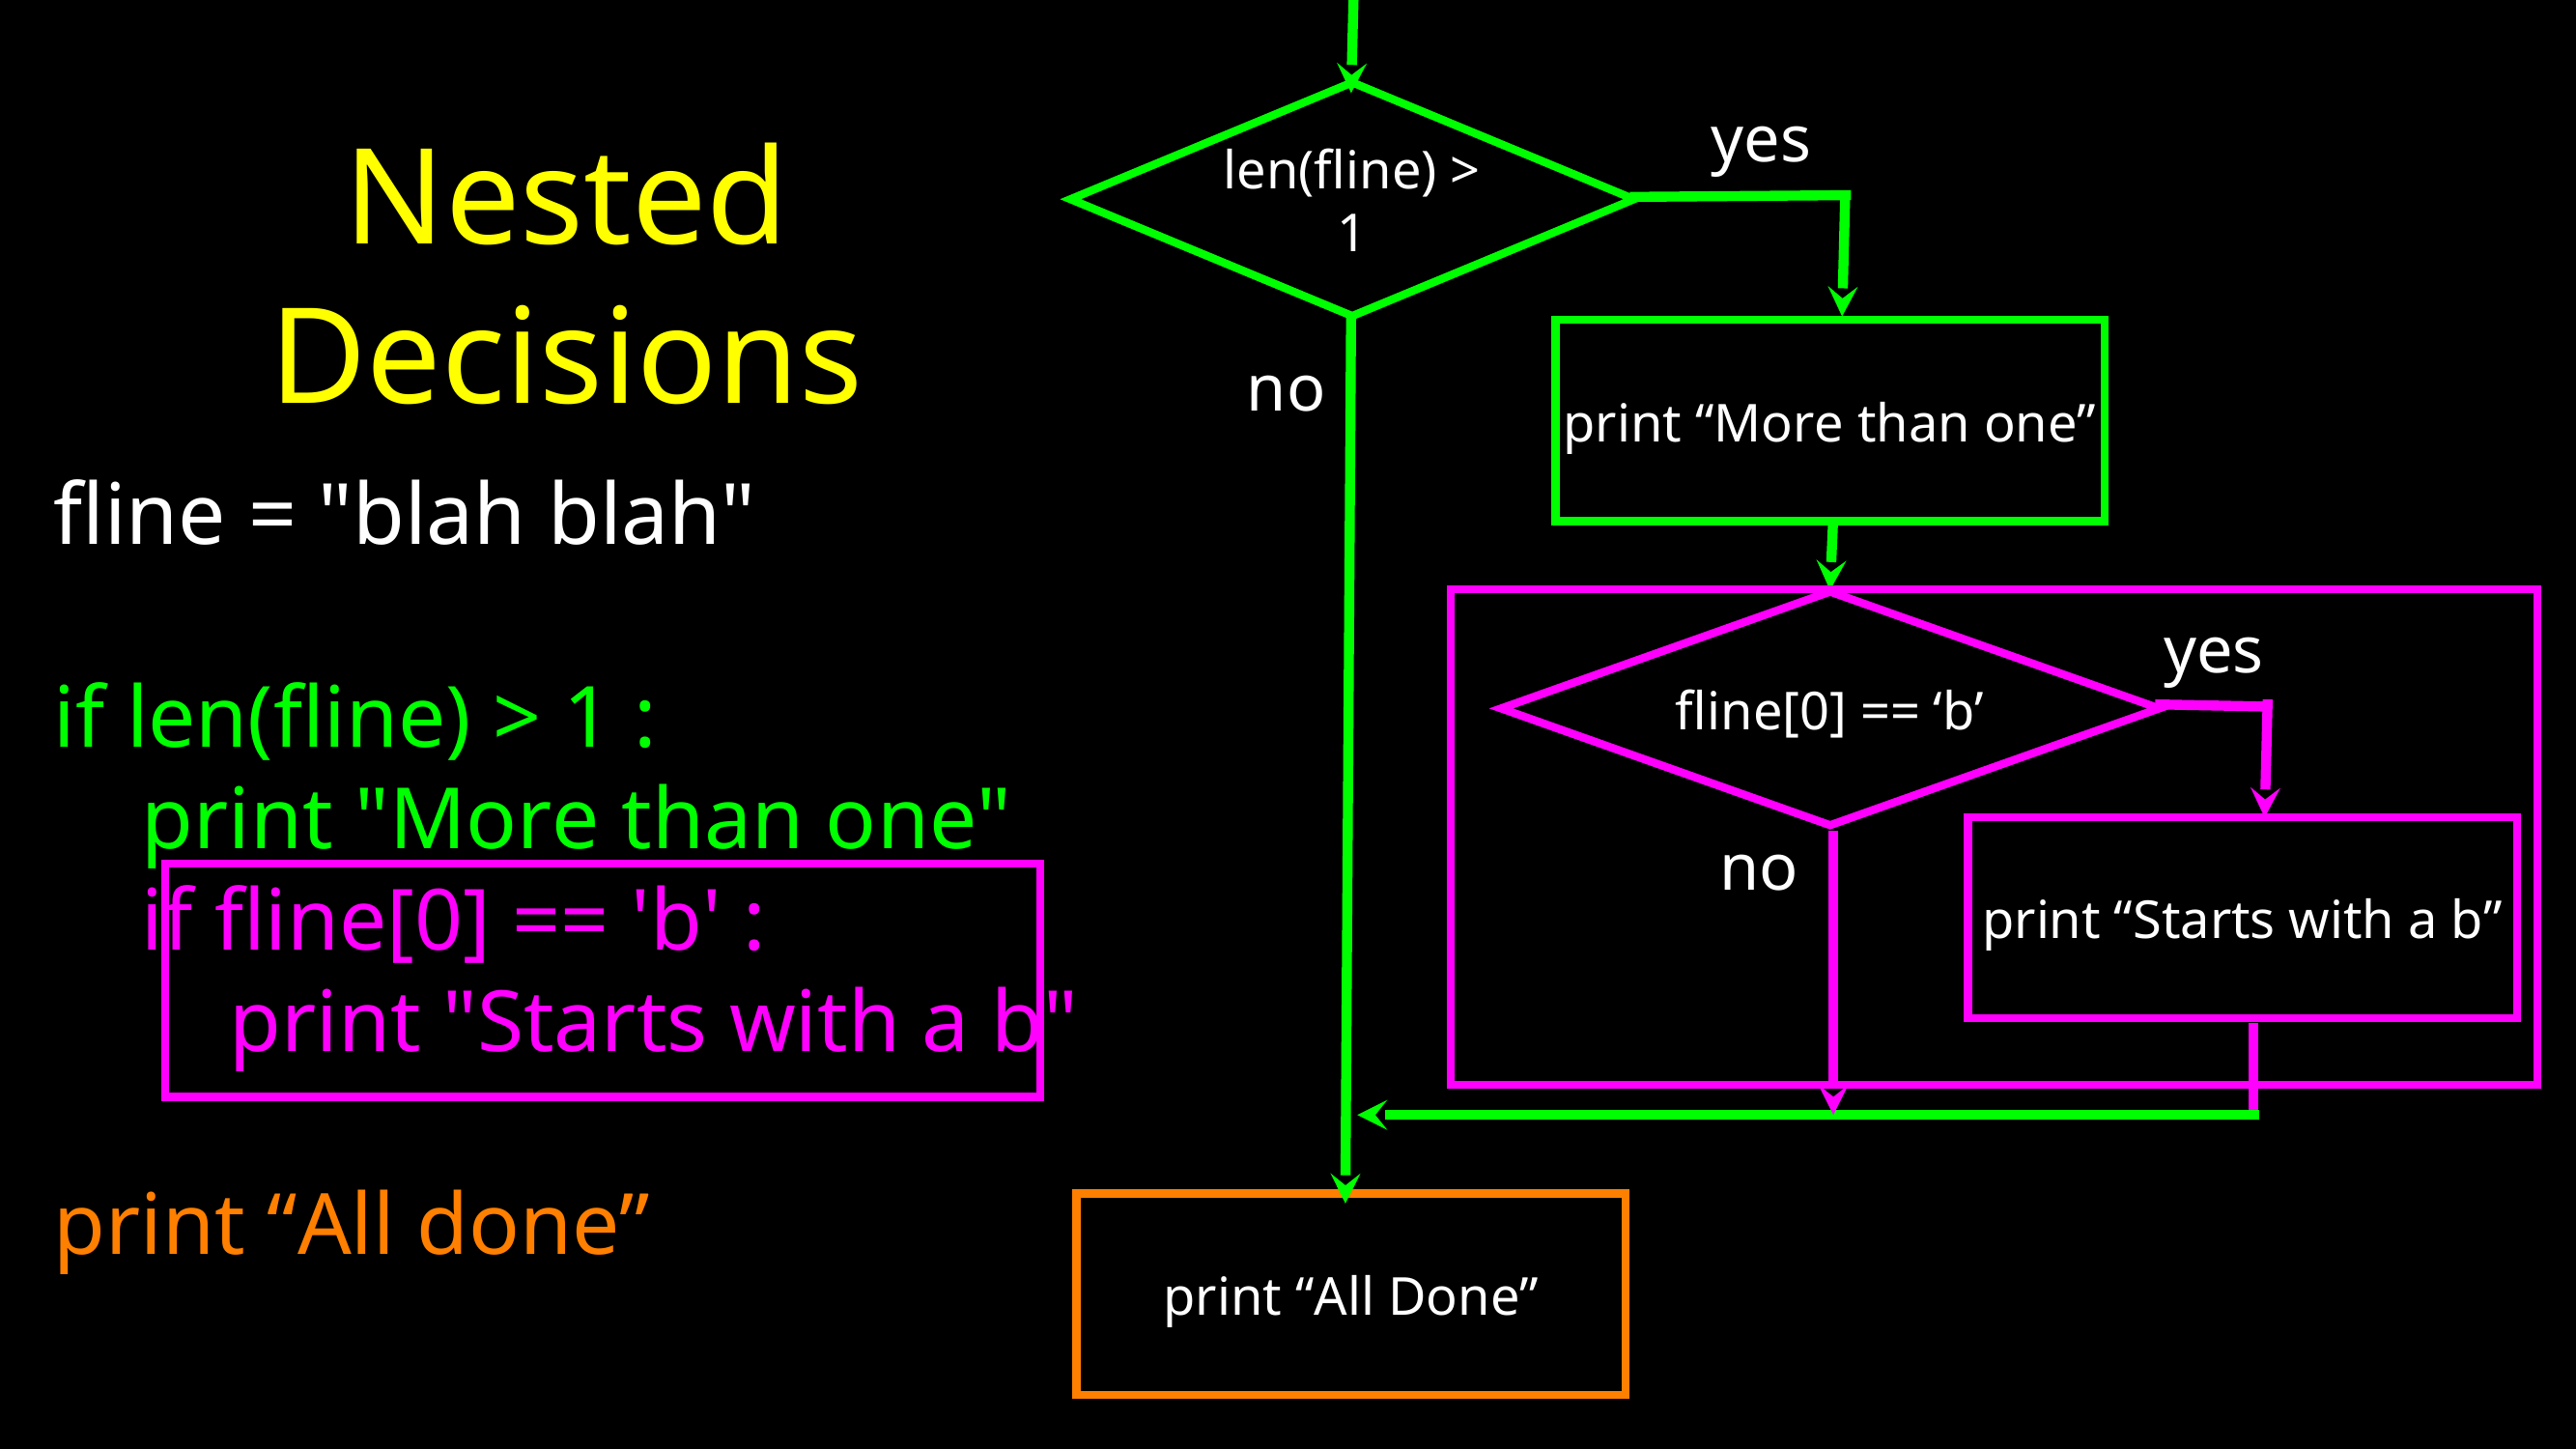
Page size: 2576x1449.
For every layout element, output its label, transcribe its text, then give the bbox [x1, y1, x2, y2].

text_box yes [1711, 128, 1724, 175]
text_box print “More than one” [1555, 320, 2106, 522]
text_box yes [2164, 639, 2177, 686]
text_box no [1246, 346, 1326, 424]
text_box no [1719, 825, 1799, 903]
text_box yes [1711, 97, 1812, 175]
text_box fline[0] == ‘b’ [1501, 593, 2155, 826]
text_box len(fline) > 1 [1070, 84, 1629, 315]
text_box print “All Done” [1076, 1193, 1627, 1395]
text_box print “Starts with a b” [1967, 816, 2518, 1019]
text_box fline = "blah blah" if len(fline) > 1 : print "More than one" if fline[0] == 'b' : print "Starts with a b" print “All done” [53, 459, 1079, 1271]
text_box Nested Decisions [184, 88, 948, 453]
text_box yes [2164, 608, 2265, 686]
